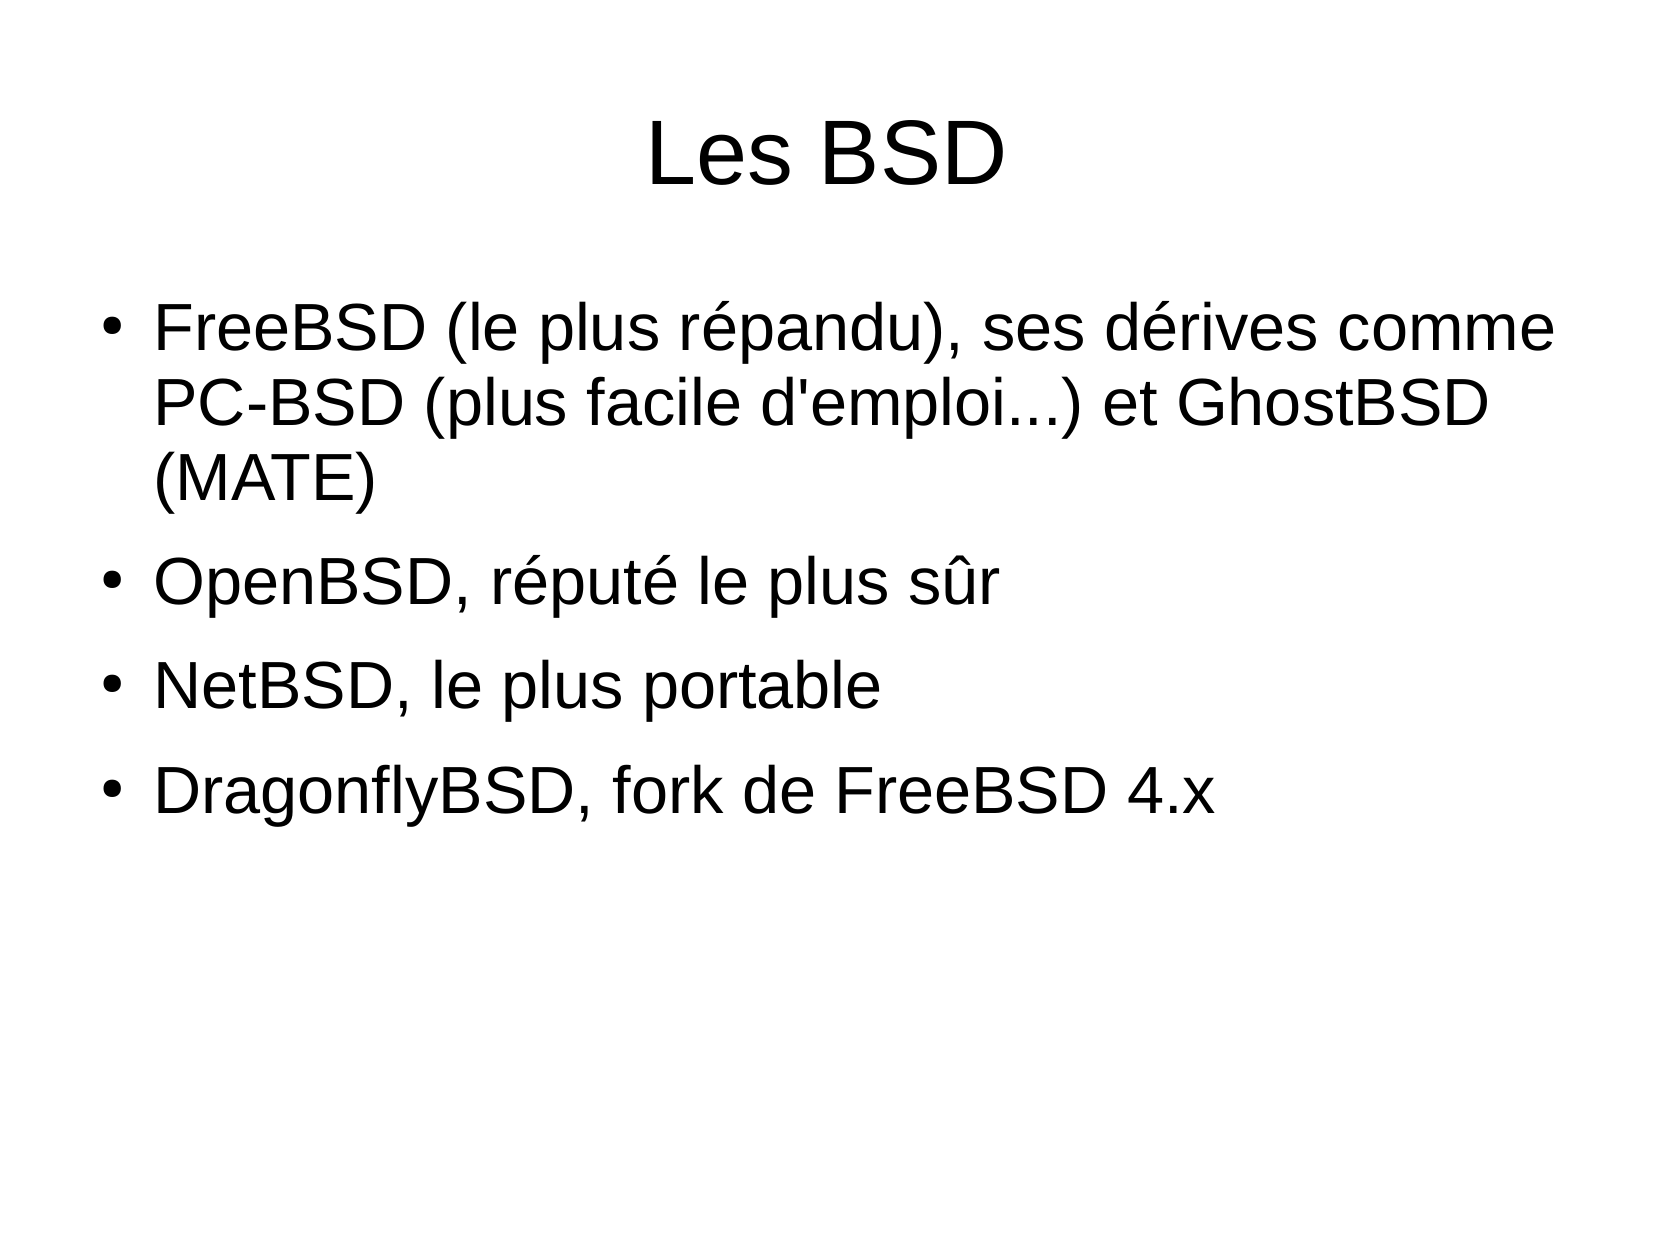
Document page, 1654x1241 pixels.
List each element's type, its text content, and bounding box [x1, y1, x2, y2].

title Les BSD [82, 49, 1571, 257]
list FreeBSD (le plus répandu), ses dérives comme PC-BSD (plus facile d'emploi...) et GhostBSD (MATE) OpenBSD, réputé le plus sûr NetBSD, le plus portable DragonflyBSD, fork de FreeBSD 4.x [82, 290, 1571, 1010]
